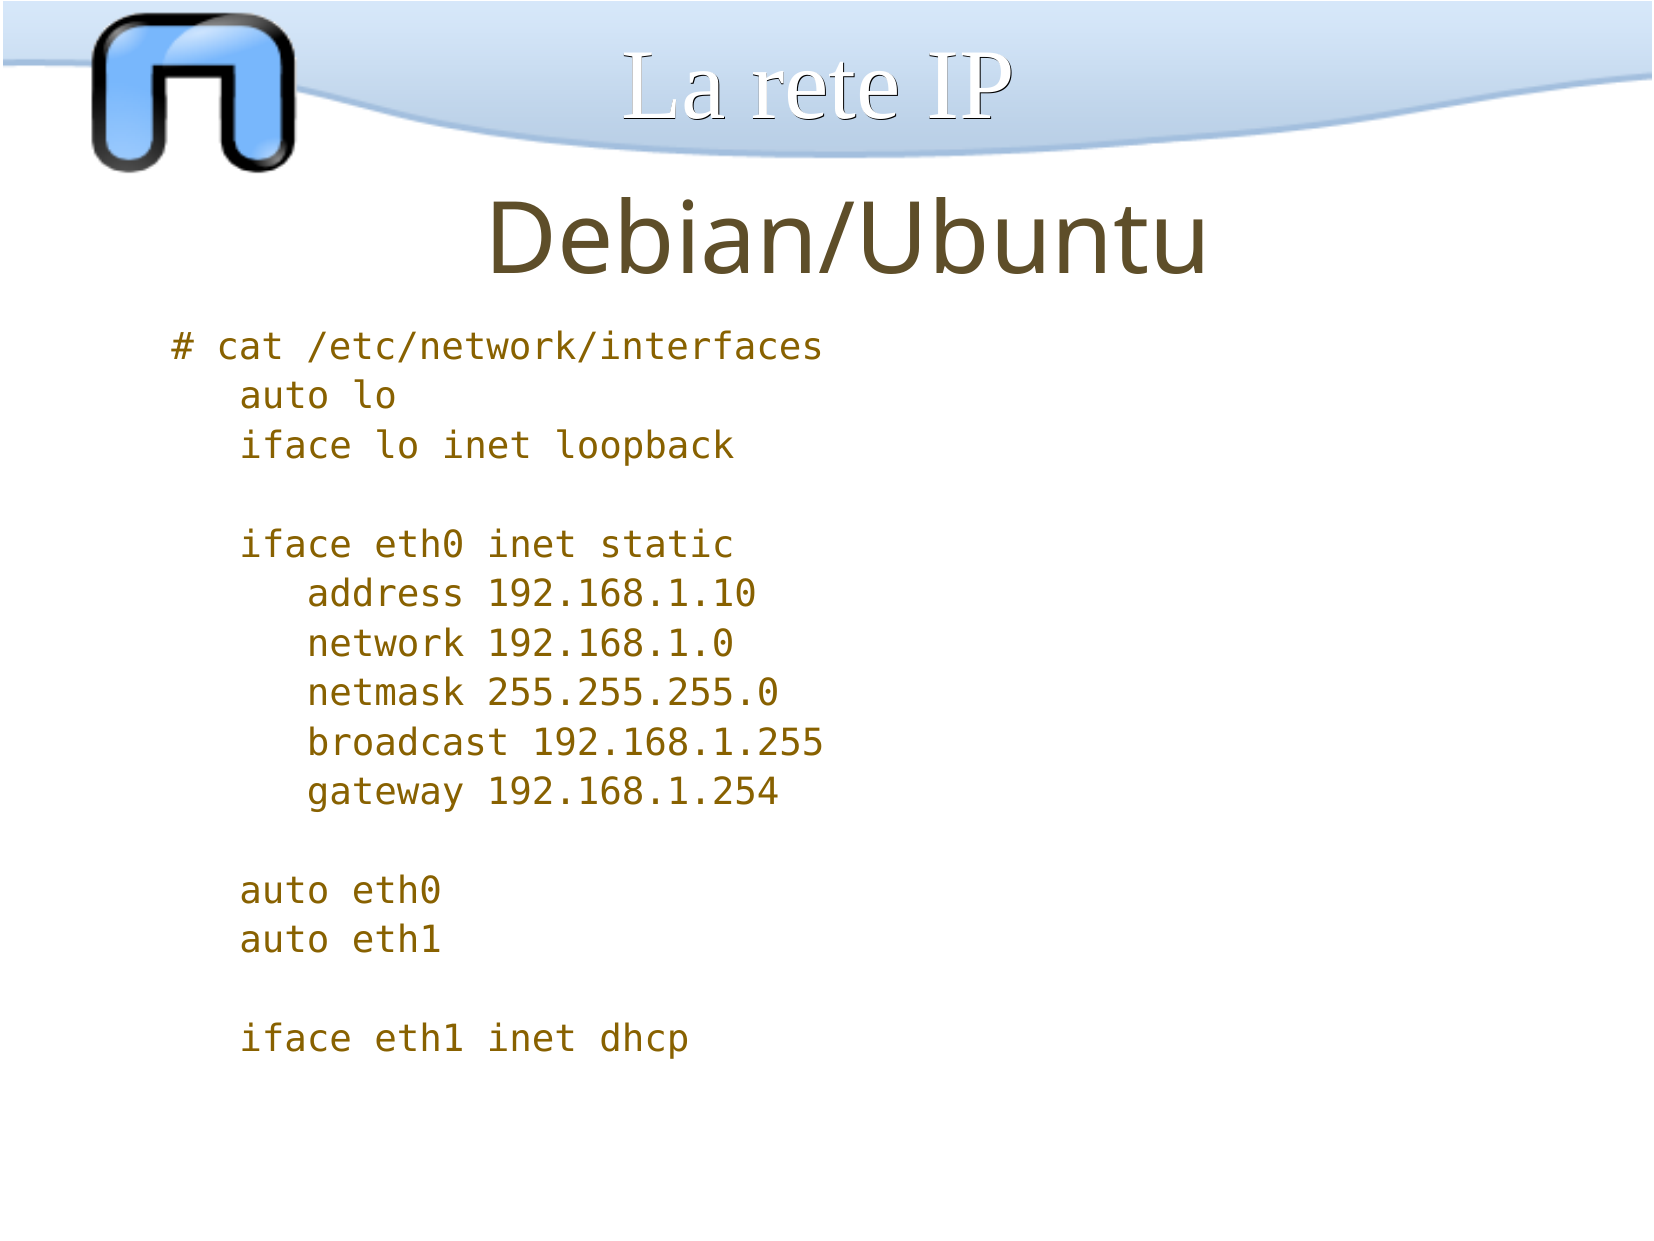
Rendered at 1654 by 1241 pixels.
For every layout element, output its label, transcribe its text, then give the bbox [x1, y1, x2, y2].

list # cat /etc/network/interfaces auto lo iface lo inet loopback iface eth0 inet static address 192.168.1.10 network 192.168.1.0 netmask 255.255.255.0 broadcast 192.168.1.255 gateway 192.168.1.254 auto eth0 auto eth1 iface eth1 inet dhcp [147, 324, 1565, 1241]
title Debian/Ubuntu [139, 72, 1557, 398]
picture [0, 0, 1654, 1241]
text_box La rete IP [573, 29, 1063, 178]
